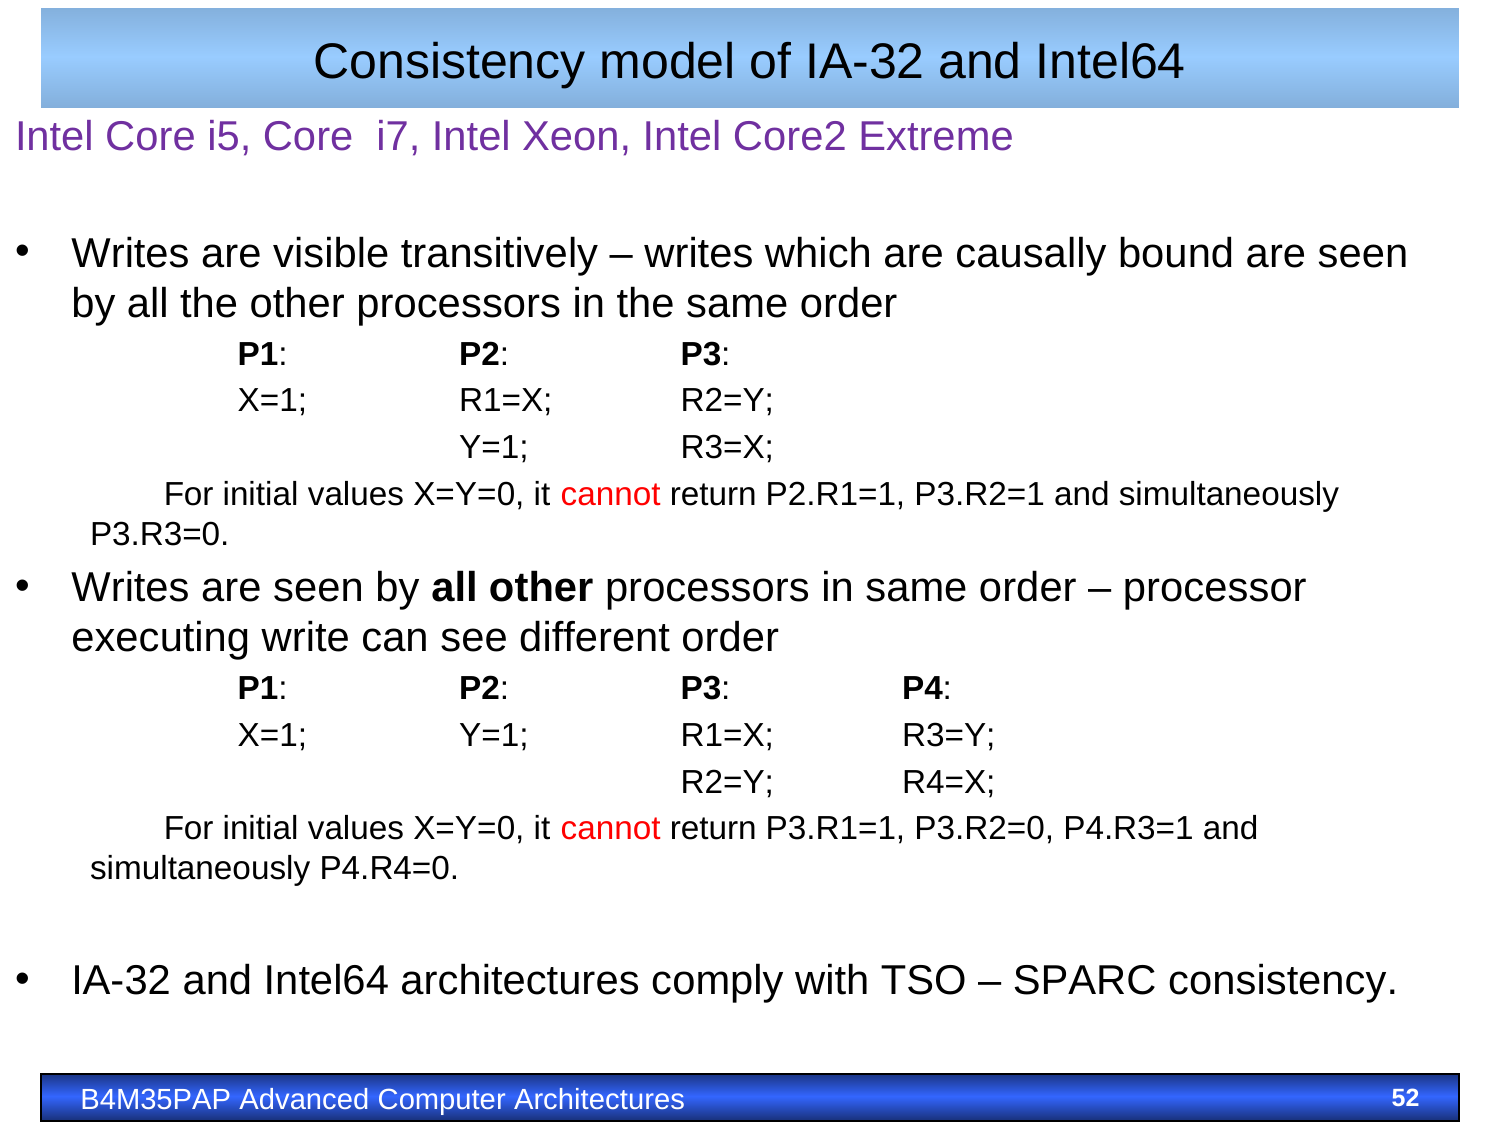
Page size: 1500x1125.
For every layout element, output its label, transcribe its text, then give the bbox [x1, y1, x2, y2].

title Consistency model of IA-32 and Intel64 [41, 8, 1459, 108]
list Intel Core i5, Core i7, Intel Xeon, Intel Core2 Extreme Writes are visible transitively – writes which are causally bound are seen by all the other processors in the same order P1: P2: P3: X=1; R1=X; R2=Y; Y=1; R3=X; For initial values X=Y=0, it cannot return P2.R1=1, P3.R2=1 and simultaneously P3.R3=0. Writes are seen by all other processors in same order – processor executing write can see different order P1: P2: P3: P4: X=1; Y=1; R1=X; R3=Y; R2=Y; R4=X; For initial values X=Y=0, it cannot return P3.R1=1, P3.R2=0, P4.R3=1 and simultaneously P4.R4=0. IA-32 and Intel64 architectures comply with TSO – SPARC consistency. [0, 101, 1462, 976]
